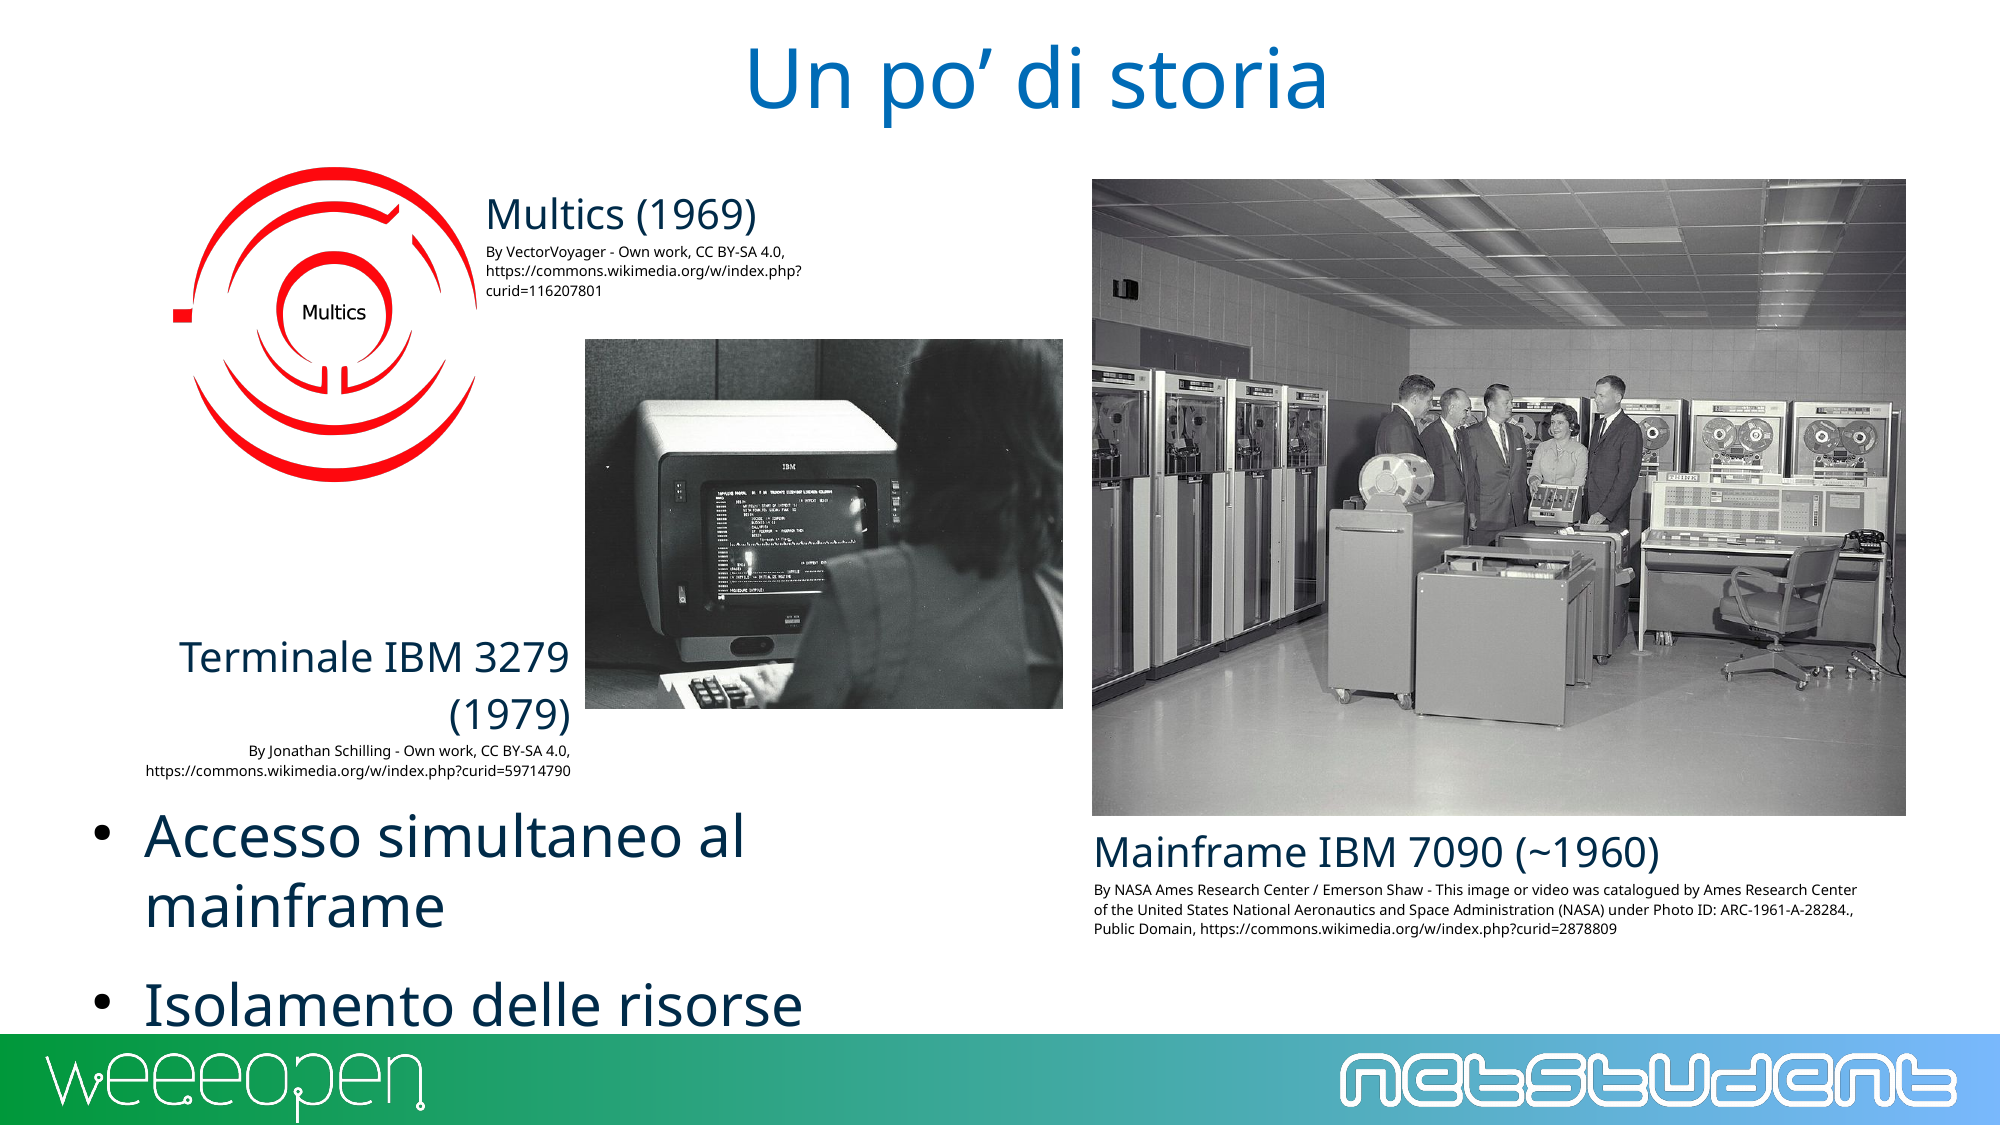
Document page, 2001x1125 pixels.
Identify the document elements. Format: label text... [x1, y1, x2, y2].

picture [585, 339, 1063, 709]
picture [1340, 1053, 1957, 1107]
list Accesso simultaneo al mainframe Isolamento delle risorse [59, 791, 1063, 1004]
picture [1092, 179, 1906, 816]
picture [146, 147, 501, 502]
text_box Terminale IBM 3279 (1979) By Jonathan Schilling - Own work, CC BY-SA 4.0, https://commons.wikimedia.org/w/index.php?curid=59714790 [113, 620, 586, 789]
text_box Mainframe IBM 7090 (~1960) By NASA Ames Research Center / Emerson Shaw - This image or video was catalogued by Ames Research Center of the United States National Aeronautics and Space Administration (NASA) under Photo ID: ARC-1961-A-28284., Public Domain, https://commons.wikimedia.org/w/index.php?curid=2878809 [1079, 815, 1890, 947]
title Un po’ di storia [43, 29, 1959, 247]
picture [45, 1053, 425, 1123]
text_box Multics (1969) By VectorVoyager - Own work, CC BY-SA 4.0, https://commons.wikimedia.org/w/index.php?curid=116207801 [471, 177, 869, 309]
